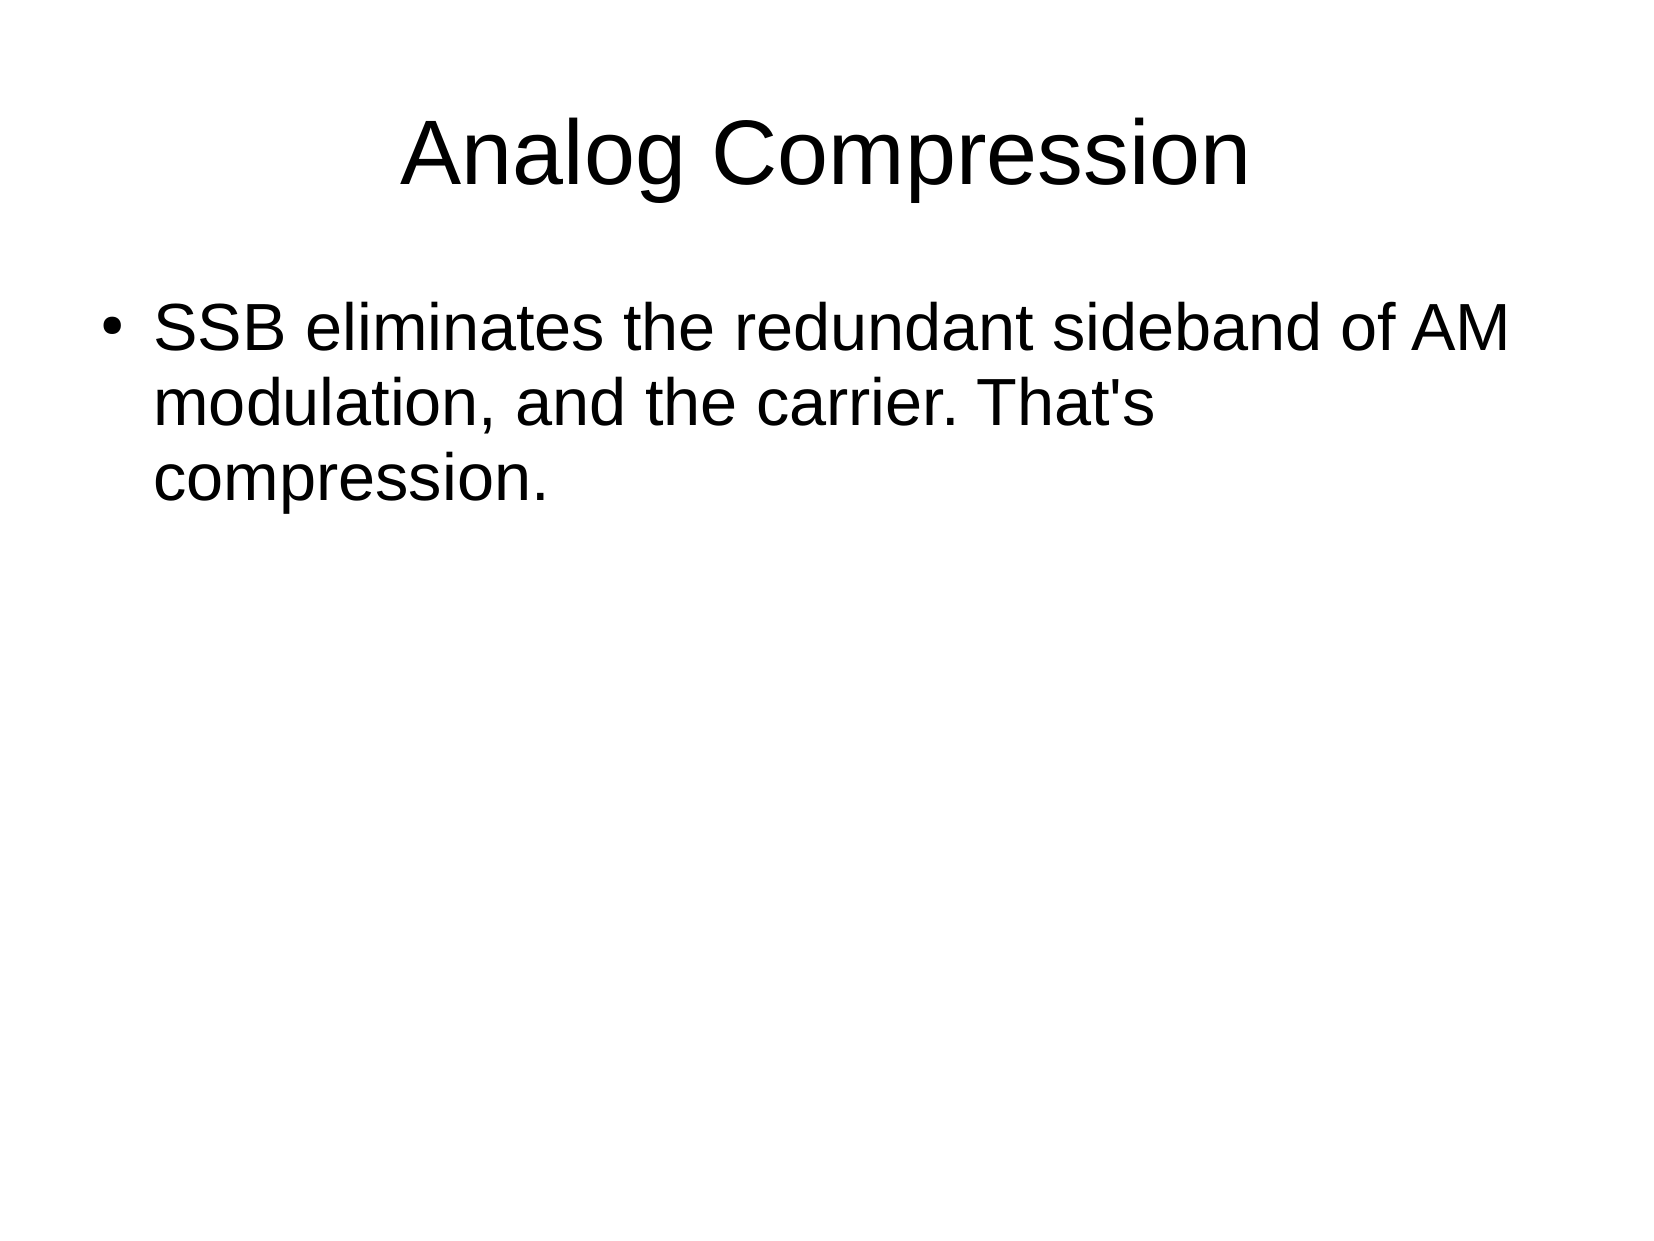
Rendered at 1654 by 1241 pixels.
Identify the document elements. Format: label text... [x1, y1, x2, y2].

list SSB eliminates the redundant sideband of AM modulation, and the carrier. That's compression. [82, 290, 1571, 1109]
title Analog Compression [82, 56, 1571, 250]
